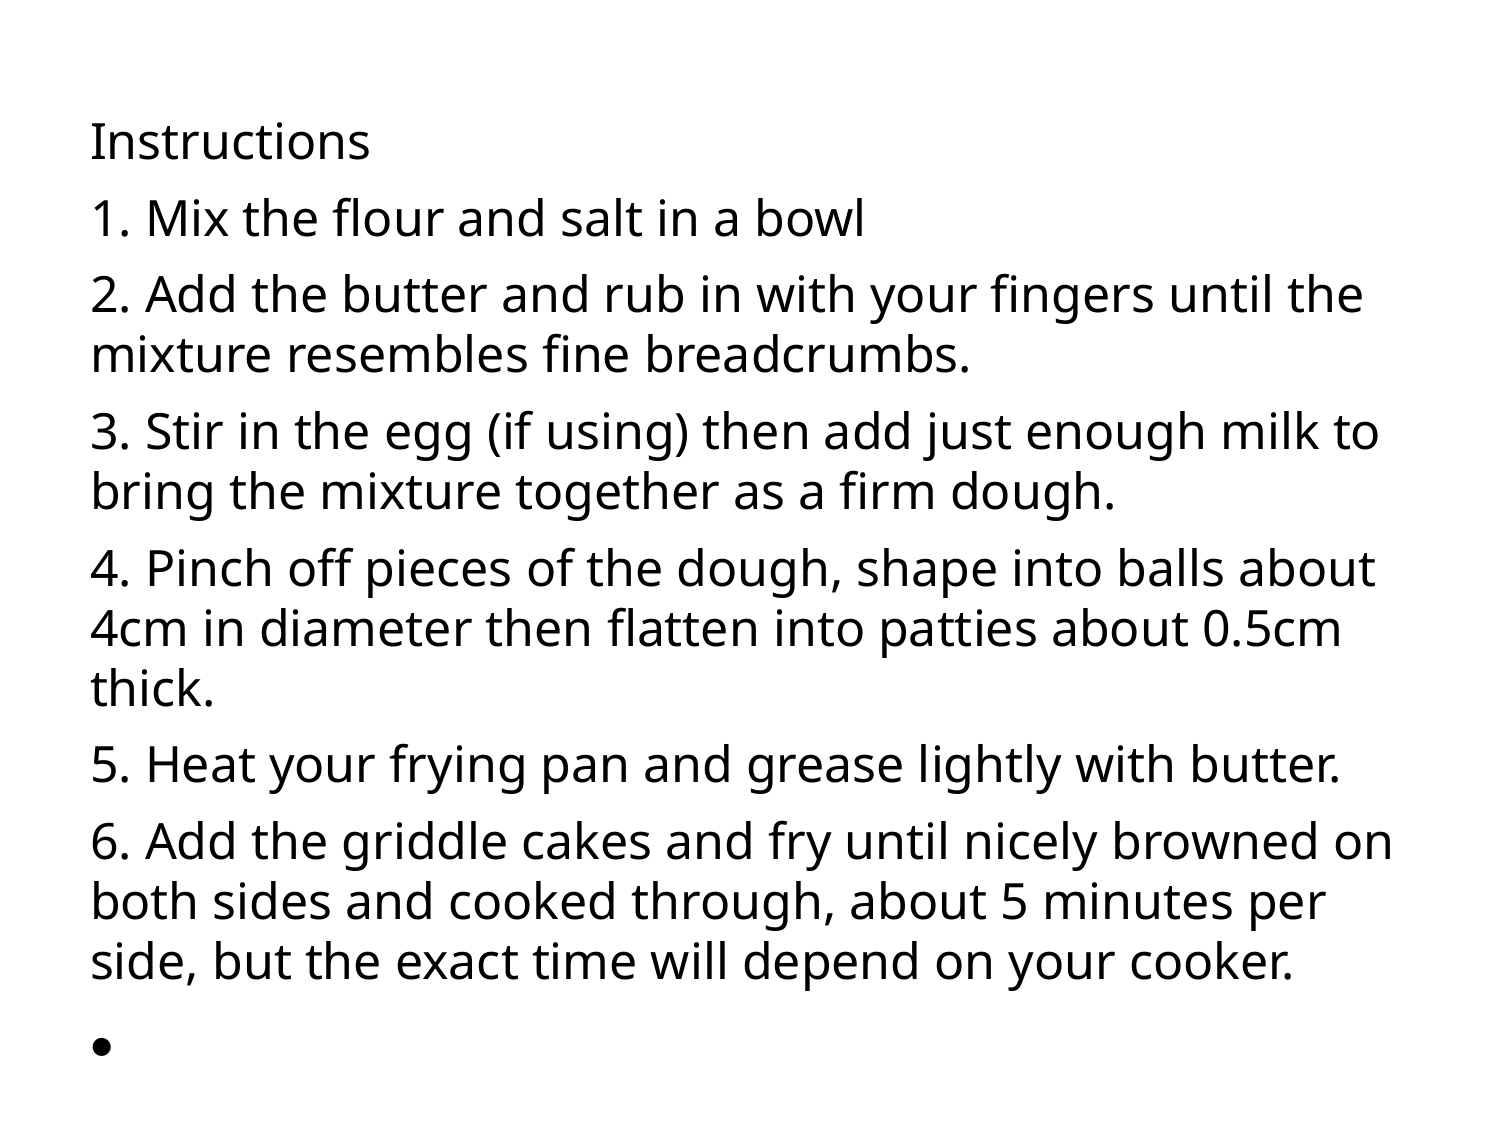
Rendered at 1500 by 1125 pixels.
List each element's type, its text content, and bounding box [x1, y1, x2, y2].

list Instructions 1. Mix the flour and salt in a bowl 2. Add the butter and rub in with your fingers until the mixture resembles fine breadcrumbs. 3. Stir in the egg (if using) then add just enough milk to bring the mixture together as a firm dough. 4. Pinch off pieces of the dough, shape into balls about 4cm in diameter then flatten into patties about 0.5cm thick. 5. Heat your frying pan and grease lightly with butter. 6. Add the griddle cakes and fry until nicely browned on both sides and cooked through, about 5 minutes per side, but the exact time will depend on your cooker. [75, 101, 1426, 1005]
